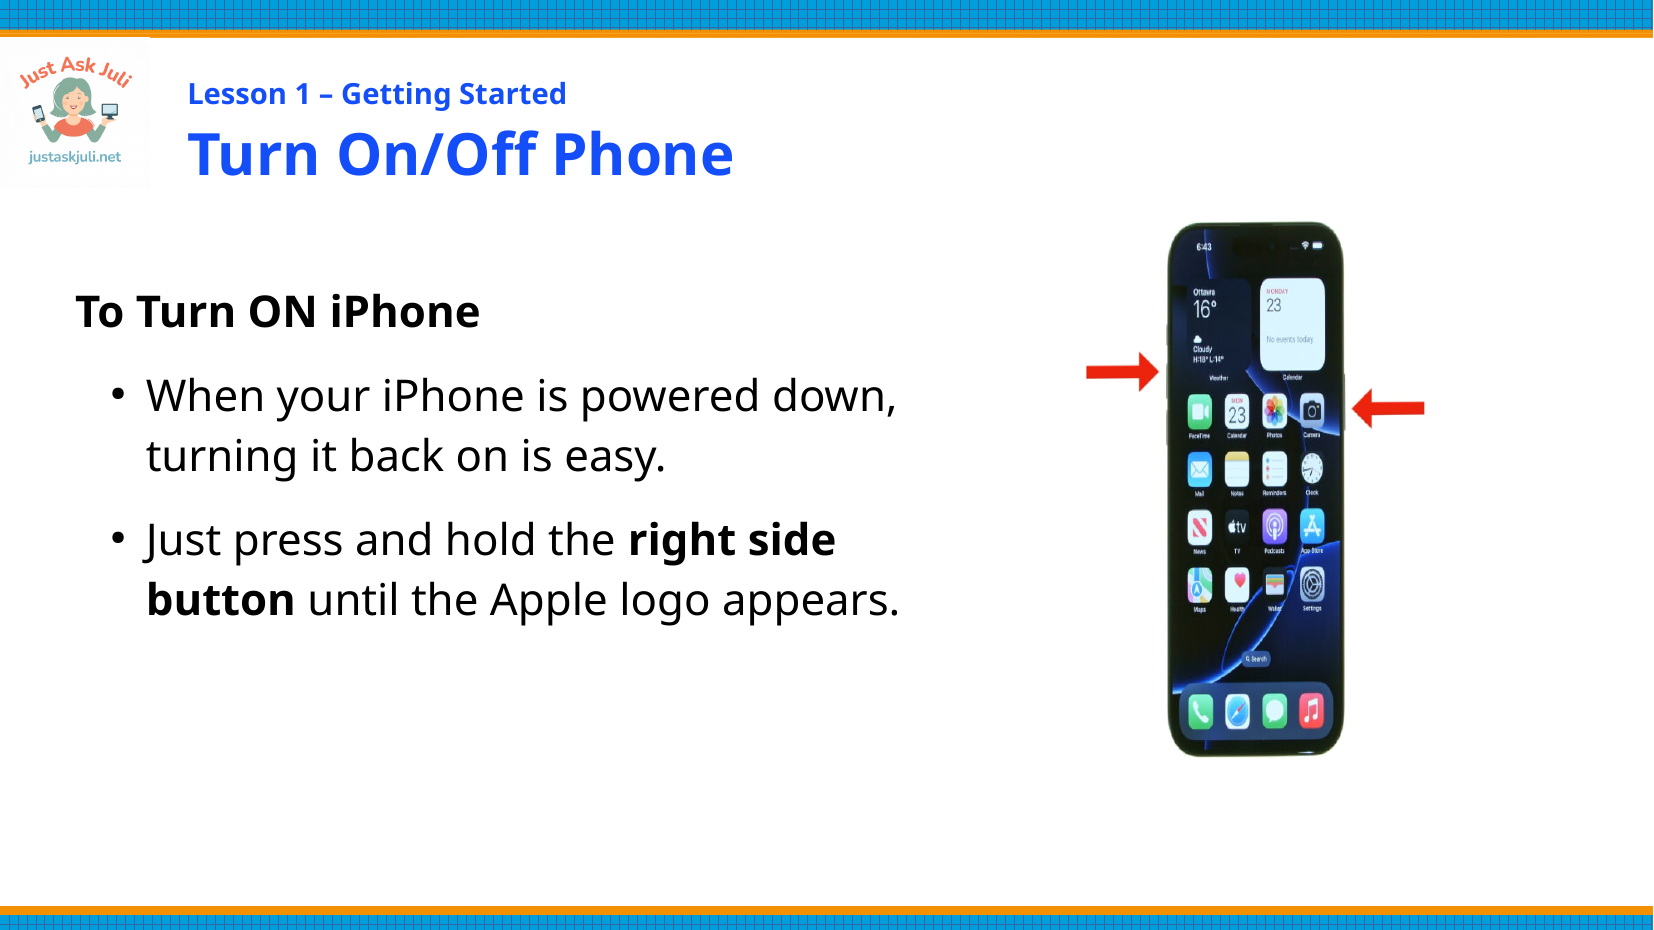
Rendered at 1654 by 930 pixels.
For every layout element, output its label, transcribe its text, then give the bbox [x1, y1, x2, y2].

picture [0, 37, 150, 188]
picture [1073, 187, 1500, 790]
text_box To Turn ON iPhone When your iPhone is powered down, turning it back on is easy. Just press and hold the right side button until the Apple logo appears. [74, 280, 975, 713]
text_box Lesson 1 – Getting Started Turn On/Off Phone [187, 67, 780, 199]
